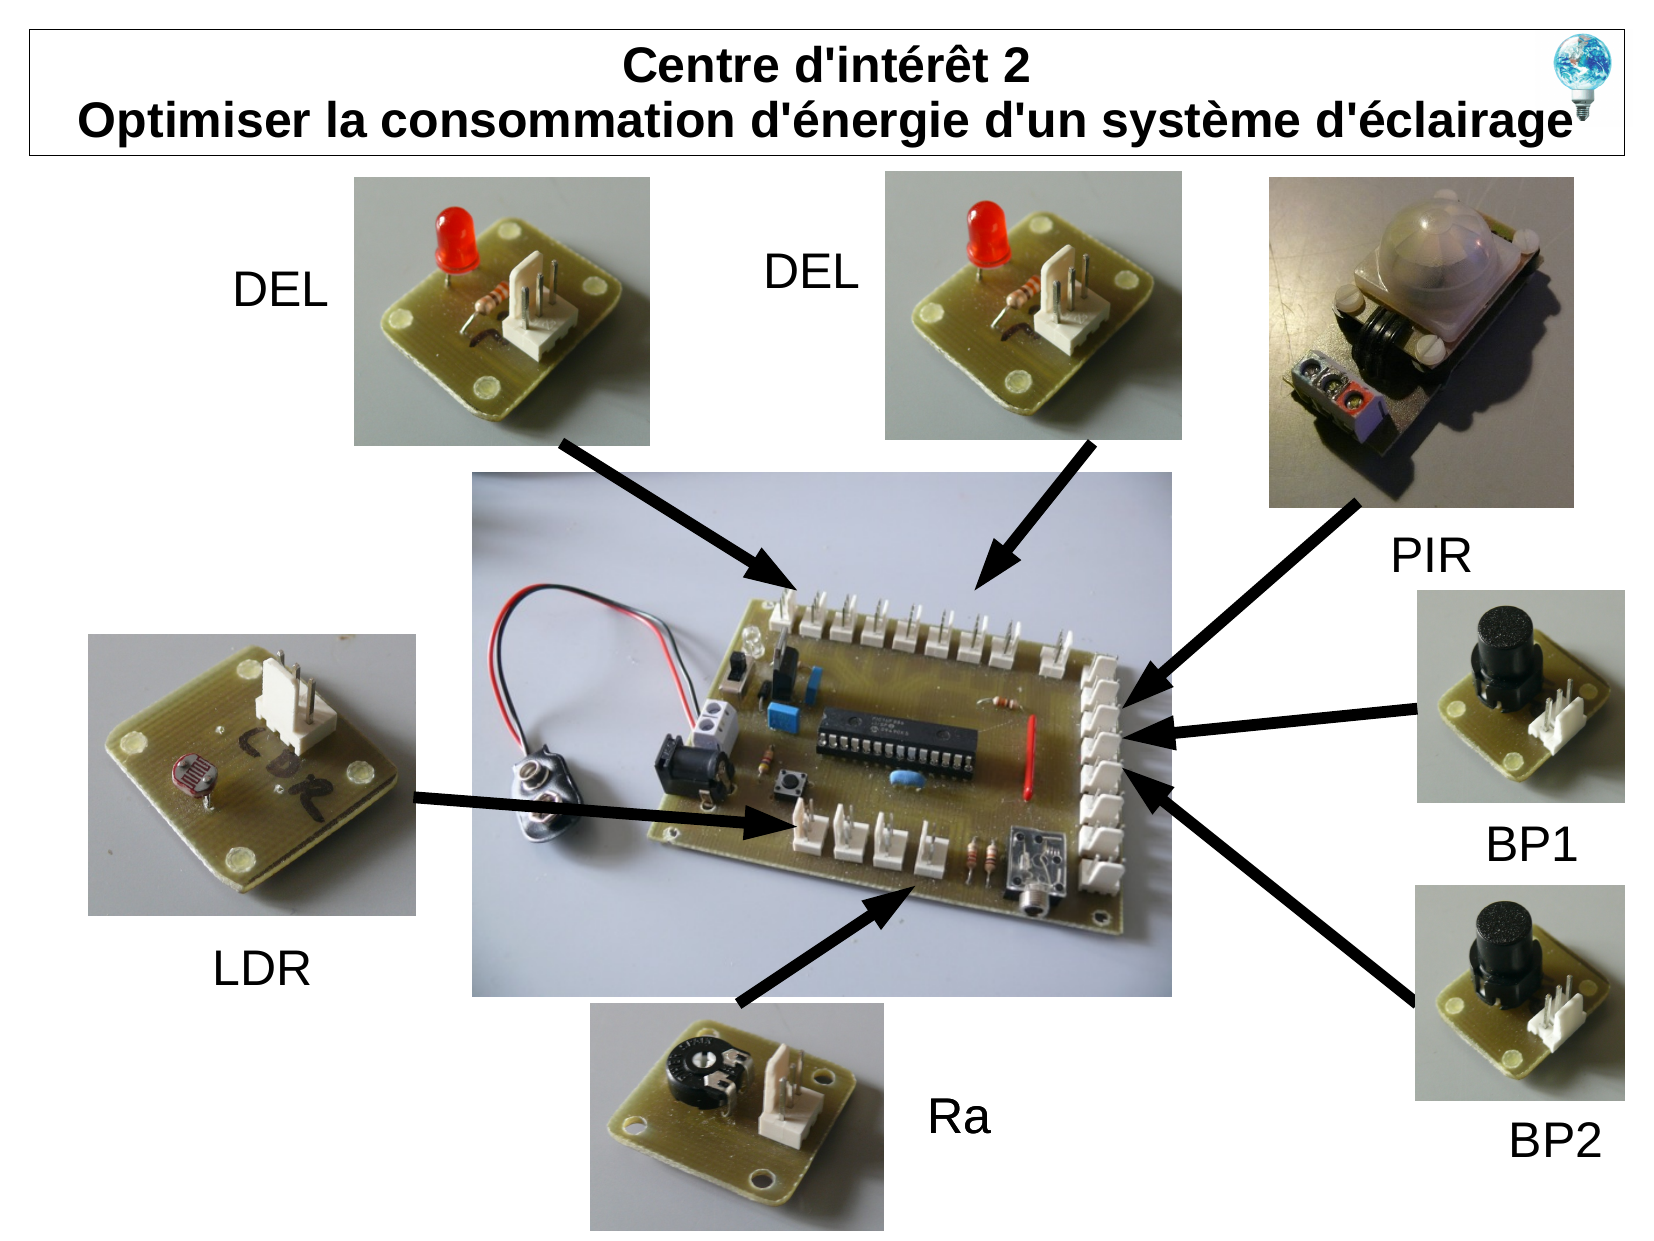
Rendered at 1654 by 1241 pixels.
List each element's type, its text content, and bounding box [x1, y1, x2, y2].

text_box DEL [738, 236, 886, 307]
picture [1417, 590, 1625, 803]
picture [1269, 177, 1574, 508]
text_box PIR [1358, 519, 1506, 591]
picture [1415, 885, 1625, 1101]
text_box Ra [885, 1081, 1034, 1152]
picture [88, 634, 416, 916]
text_box BP1 [1458, 809, 1607, 880]
picture [1167, 674, 1172, 683]
text_box Centre d'intérêt 2 Optimiser la consommation d'énergie d'un système d'éclairage [29, 29, 1625, 156]
picture [590, 1003, 884, 1231]
text_box DEL [206, 254, 355, 325]
picture [472, 472, 1172, 997]
picture [1625, 29, 1633, 127]
text_box BP2 [1482, 1104, 1630, 1176]
picture [354, 177, 650, 446]
text_box LDR [188, 933, 337, 1004]
picture [885, 171, 1182, 440]
